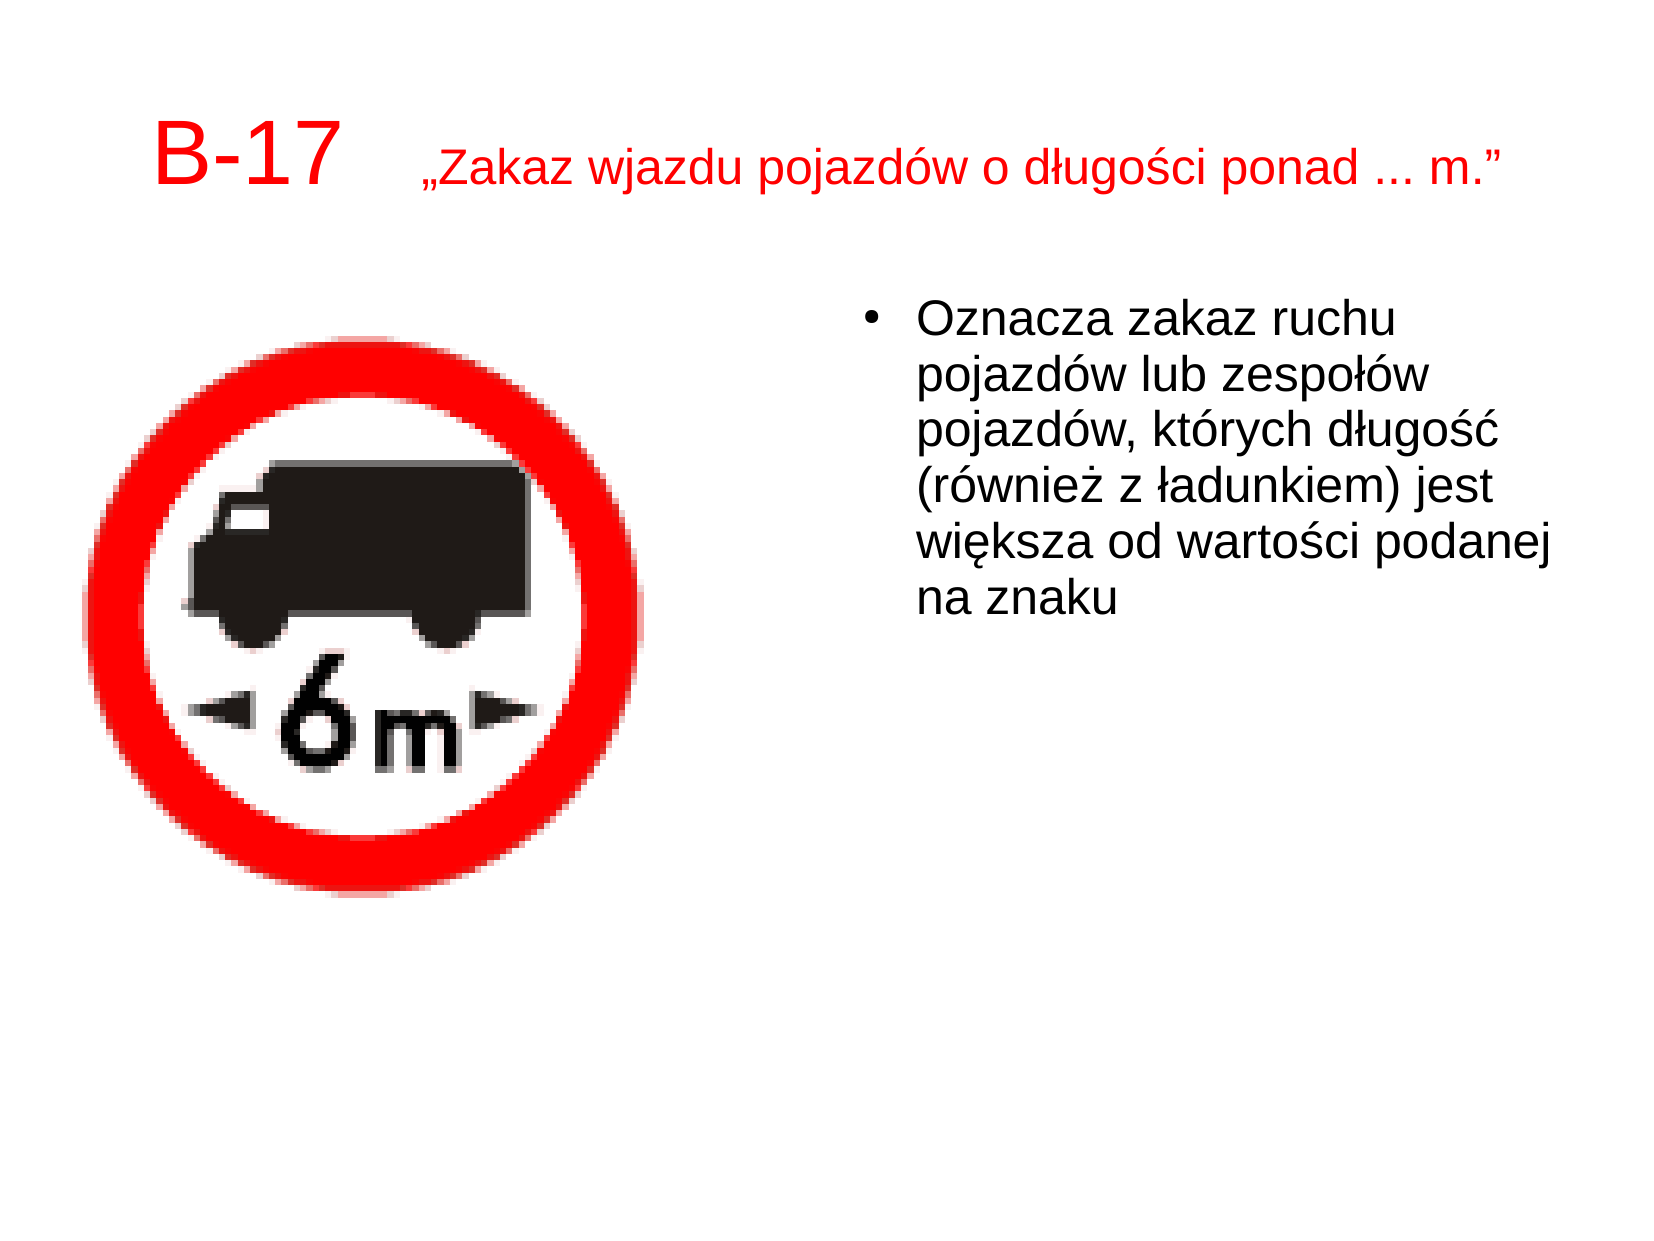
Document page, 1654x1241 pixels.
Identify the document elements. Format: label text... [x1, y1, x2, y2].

picture [82, 336, 644, 898]
title B-17 „Zakaz wjazdu pojazdów o długości ponad ... m.” [82, 56, 1571, 250]
list Oznacza zakaz ruchu pojazdów lub zespołów pojazdów, których długość (również z ładunkiem) jest większa od wartości podanej na znaku [845, 290, 1572, 1094]
